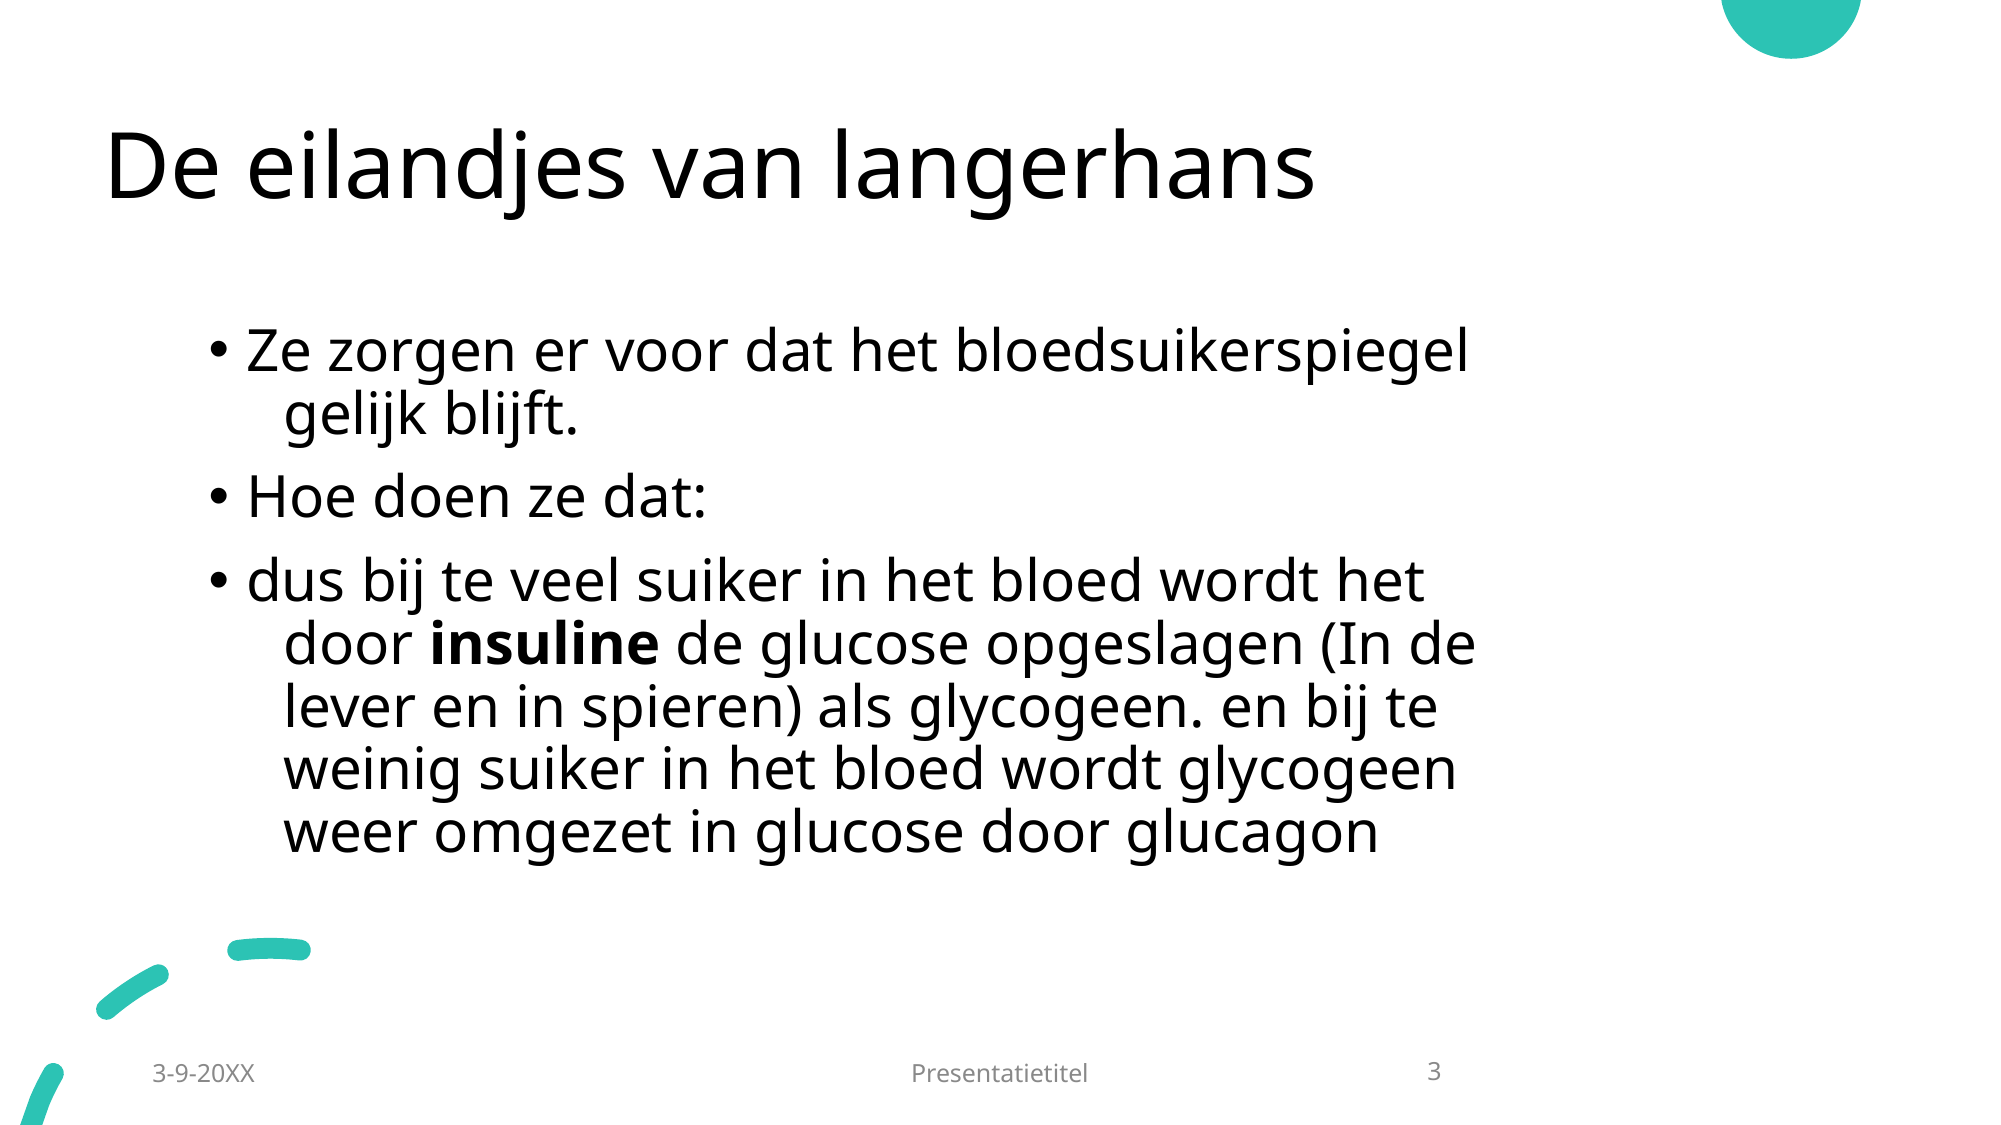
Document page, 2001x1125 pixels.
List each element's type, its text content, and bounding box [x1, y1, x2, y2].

text_box Presentatietitel [662, 1042, 1338, 1103]
title De eilandjes van langerhans [88, 59, 1814, 278]
text_box ‹nr.› [1412, 1042, 1863, 1103]
text_box 3-9-20XX [137, 1042, 588, 1103]
list Ze zorgen er voor dat het bloedsuikerspiegel gelijk blijft. Hoe doen ze dat: dus bij te veel suiker in het bloed wordt het door insuline de glucose opgeslagen (In de lever en in spieren) als glycogeen. en bij te weinig suiker in het bloed wordt glycogeen weer omgezet in glucose door glucagon [193, 313, 1568, 947]
